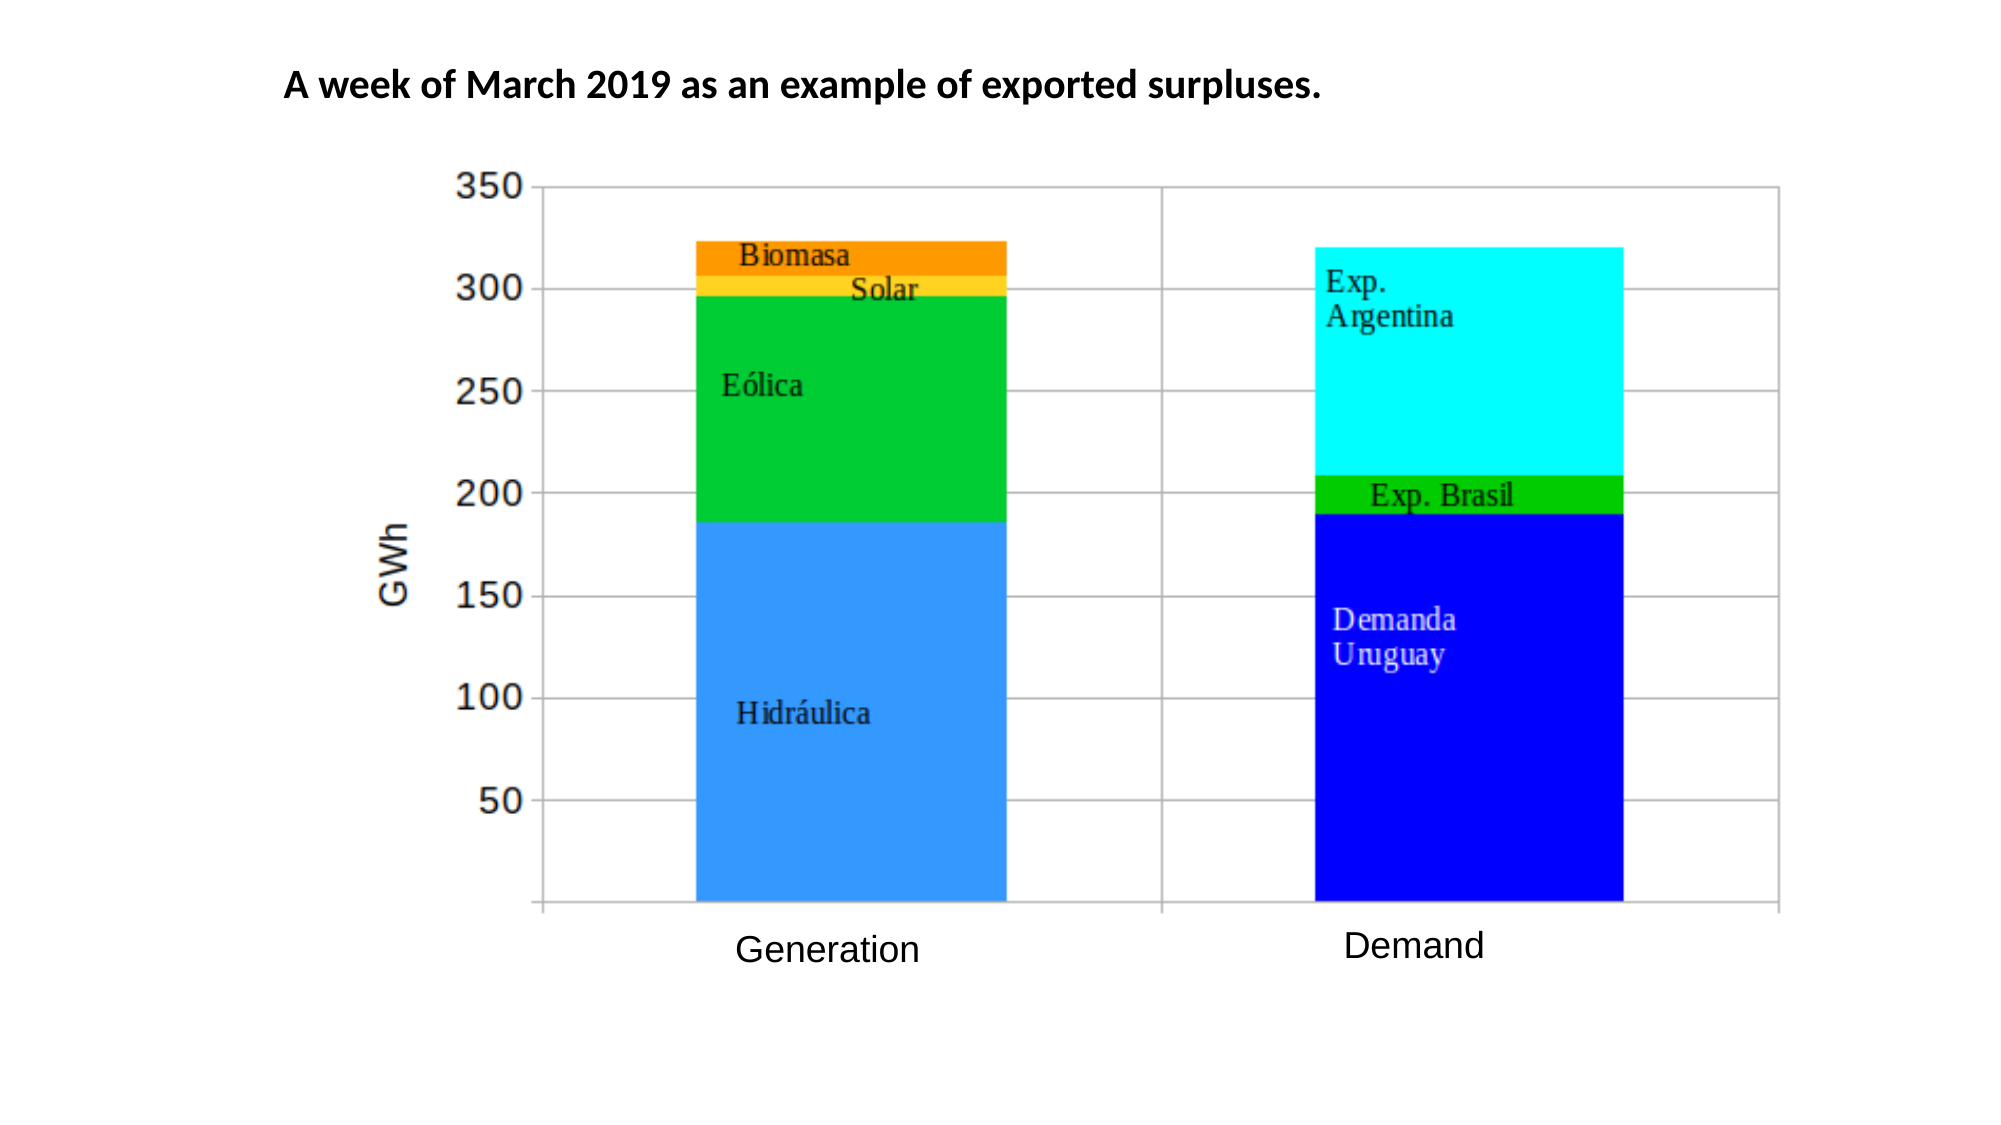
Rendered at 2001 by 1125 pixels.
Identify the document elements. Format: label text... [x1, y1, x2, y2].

text_box Generation [720, 921, 1016, 979]
picture [327, 148, 1808, 981]
text_box Demand [1328, 917, 1625, 975]
title A week of March 2019 as an example of exported surpluses. [283, 35, 1778, 142]
